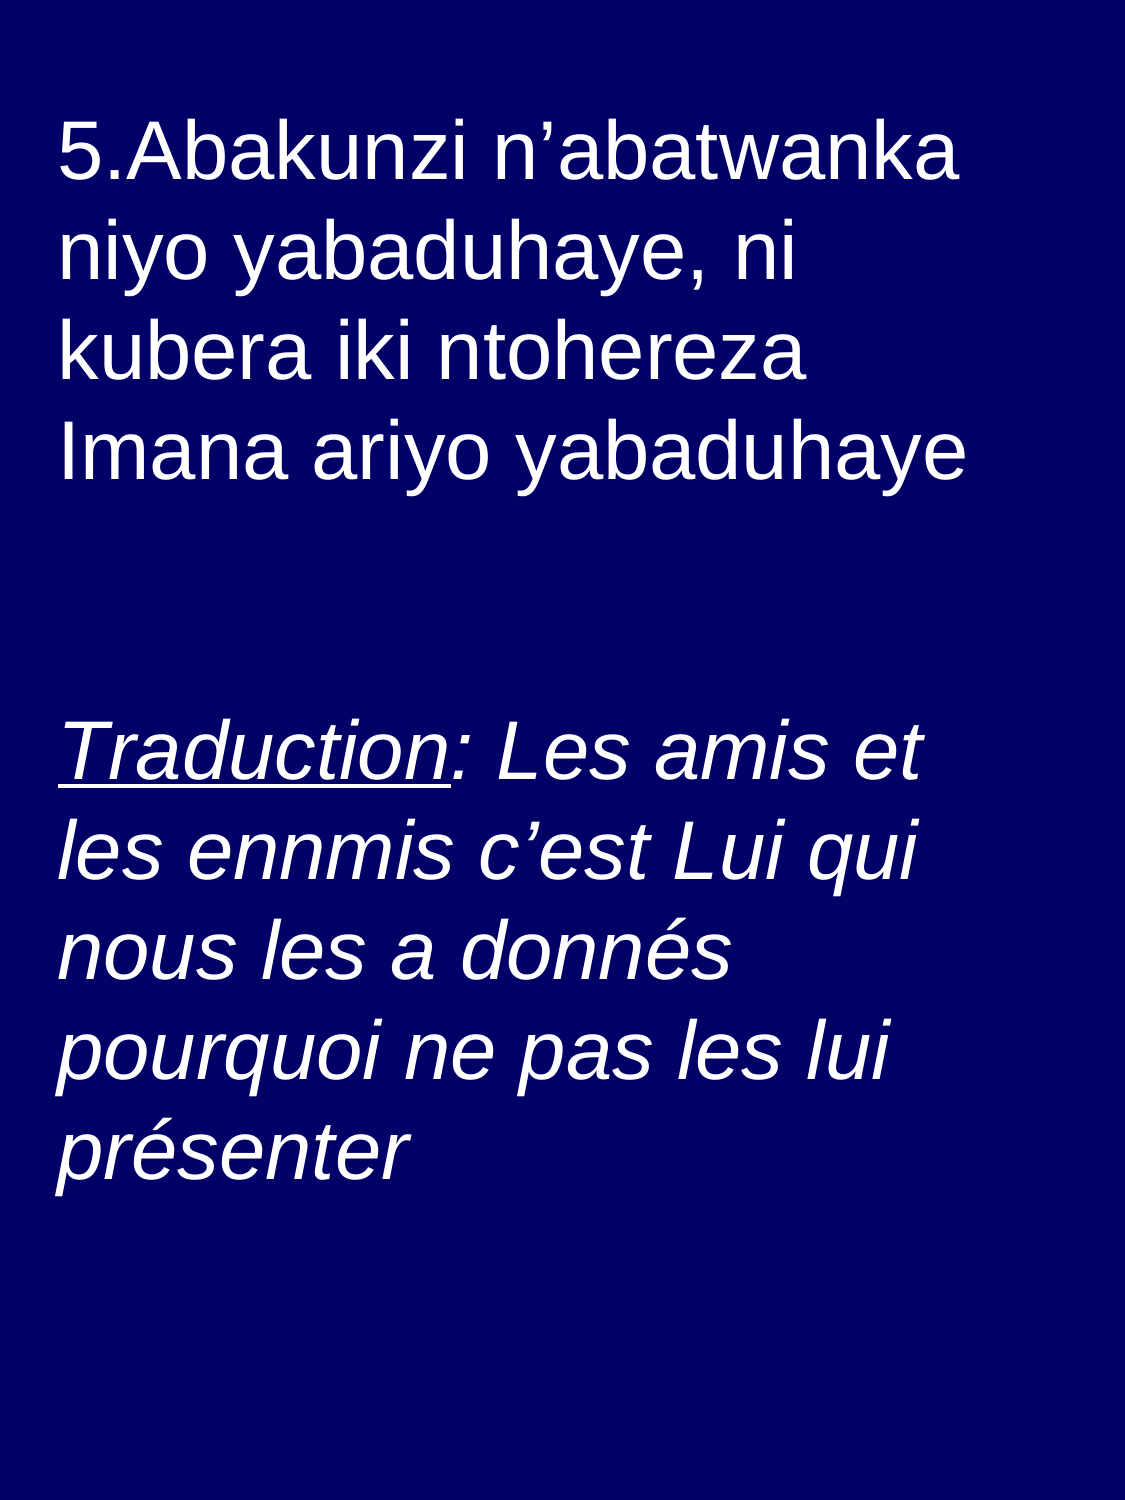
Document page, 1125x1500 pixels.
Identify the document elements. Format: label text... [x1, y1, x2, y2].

text_box 5.Abakunzi n’abatwanka niyo yabaduhaye, ni kubera iki ntohereza Imana ariyo yabaduhaye Traduction: Les amis et les ennmis c’est Lui qui nous les a donnés pourquoi ne pas les lui présenter [42, 88, 1000, 1204]
